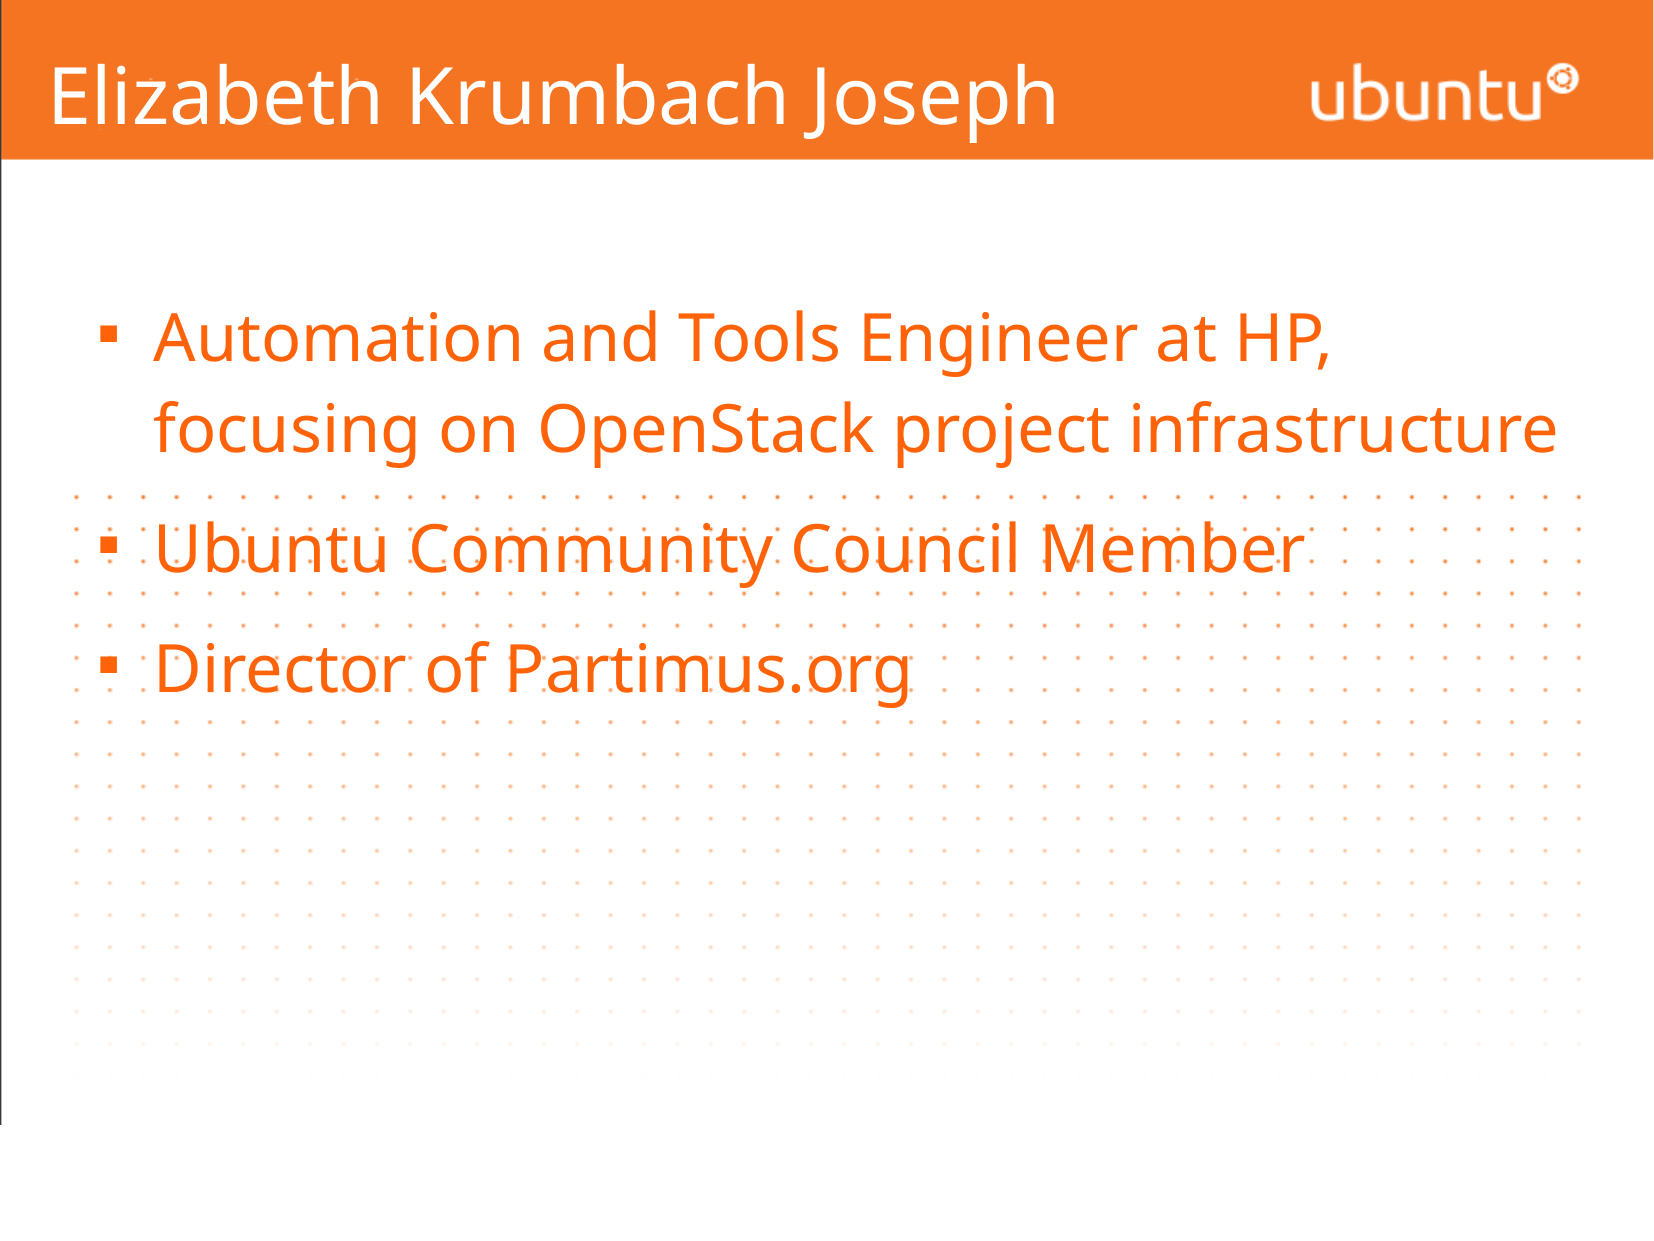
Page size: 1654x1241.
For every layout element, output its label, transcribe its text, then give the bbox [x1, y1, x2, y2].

list Automation and Tools Engineer at HP, focusing on OpenStack project infrastructure Ubuntu Community Council Member Director of Partimus.org [82, 290, 1571, 1109]
title Elizabeth Krumbach Joseph [47, 29, 1276, 158]
picture [0, 0, 1654, 1125]
